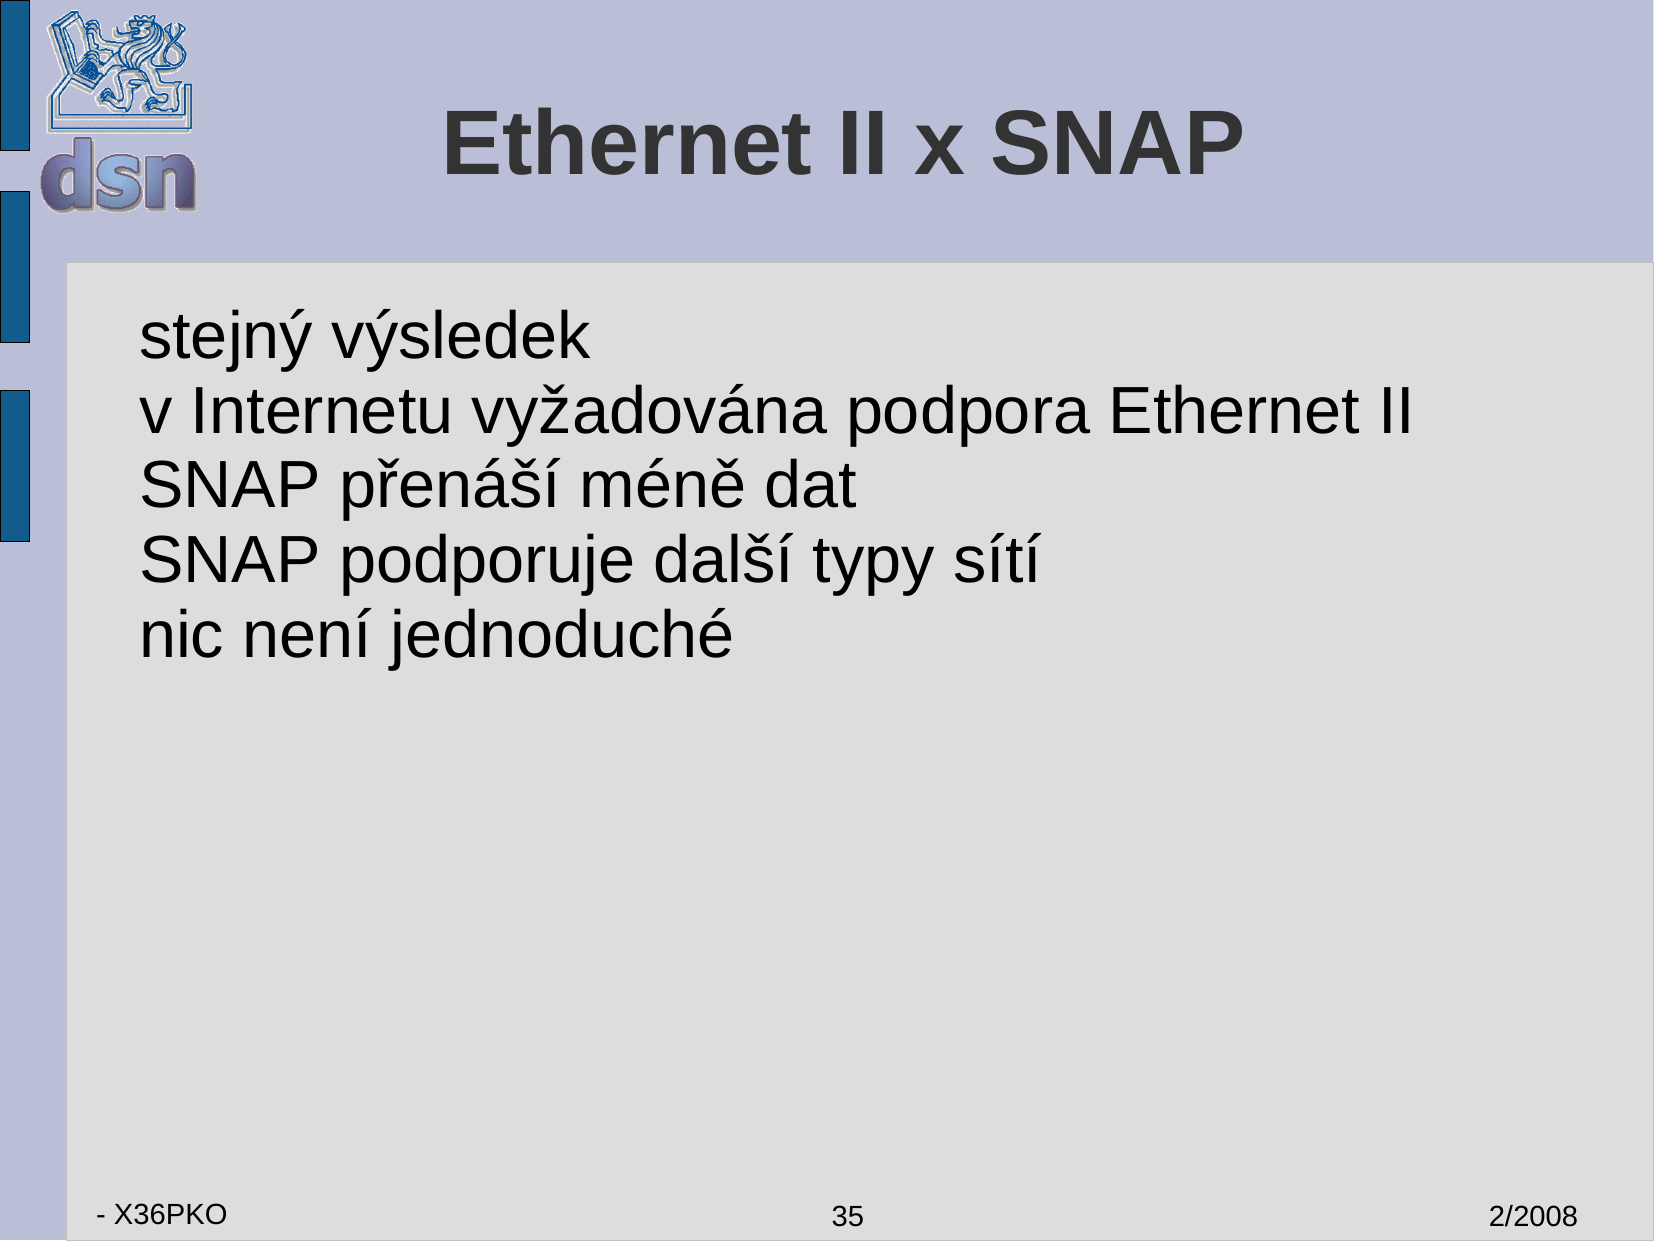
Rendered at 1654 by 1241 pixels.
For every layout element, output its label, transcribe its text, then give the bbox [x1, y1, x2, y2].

title Ethernet II x SNAP [210, 39, 1478, 247]
list stejný výsledek v Internetu vyžadována podpora Ethernet II SNAP přenáší méně dat SNAP podporuje další typy sítí nic není jednoduché [121, 297, 1534, 1126]
picture [10, 10, 223, 230]
